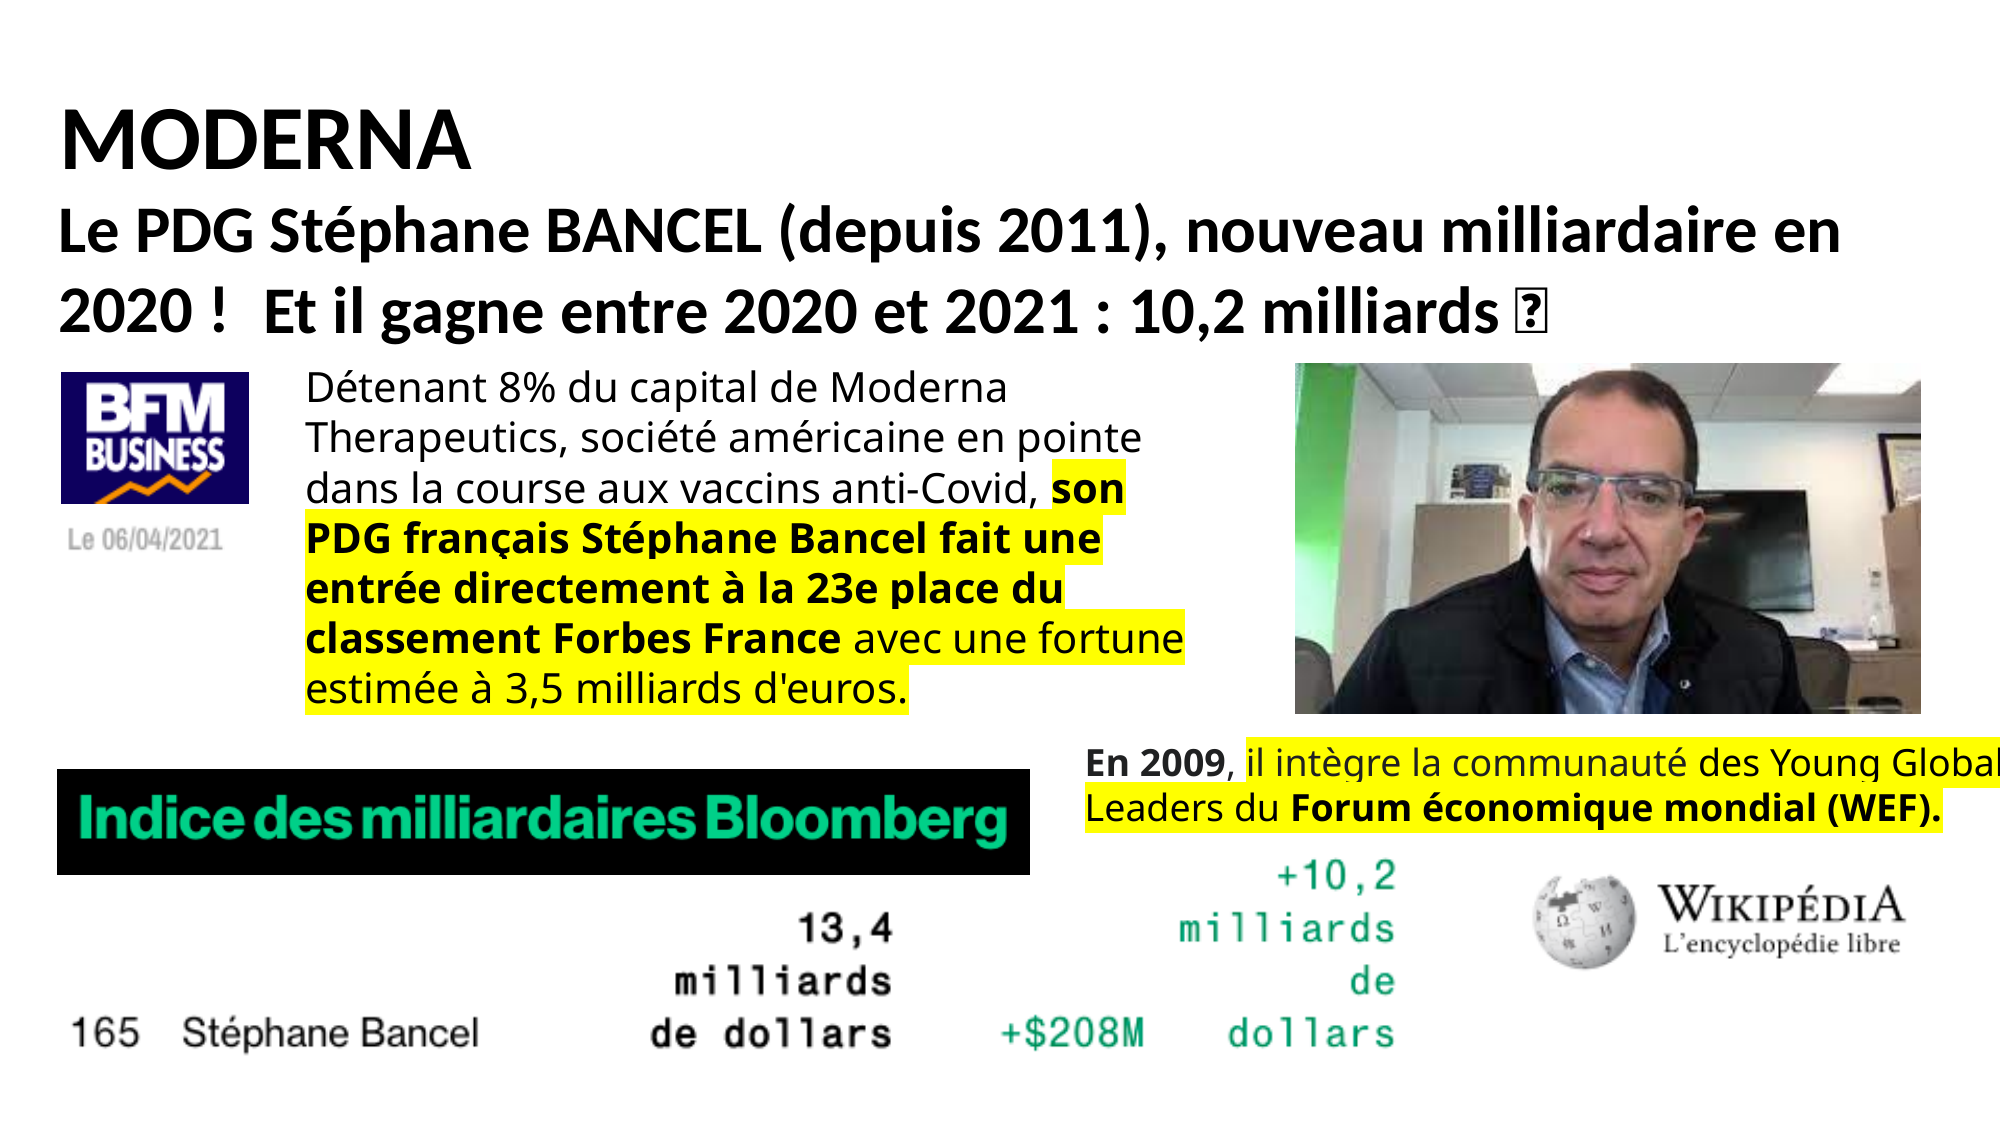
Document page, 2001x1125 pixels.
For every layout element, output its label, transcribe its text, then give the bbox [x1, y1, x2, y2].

picture [1295, 363, 1921, 714]
picture [61, 372, 249, 504]
picture [57, 769, 1406, 1066]
title MODERNA [44, 59, 545, 179]
text_box Le PDG Stéphane BANCEL (depuis 2011), nouveau milliardaire en 2020 ! [43, 179, 1970, 354]
text_box Et il gagne entre 2020 et 2021 : 10,2 milliards 💲 [248, 259, 1565, 355]
text_box Détenant 8% du capital de Moderna Therapeutics, société américaine en pointe dans la course aux vaccins anti-Covid, son PDG français Stéphane Bancel fait une entrée directement à la 23e place du classement Forbes France avec une fortune estimée à 3,5 milliards d'euros. [290, 355, 1208, 719]
text_box En 2009, il intègre la communauté des Young Global Leaders du Forum économique mondial (WEF). [1070, 732, 2000, 837]
picture [61, 516, 225, 563]
picture [1508, 856, 1921, 984]
